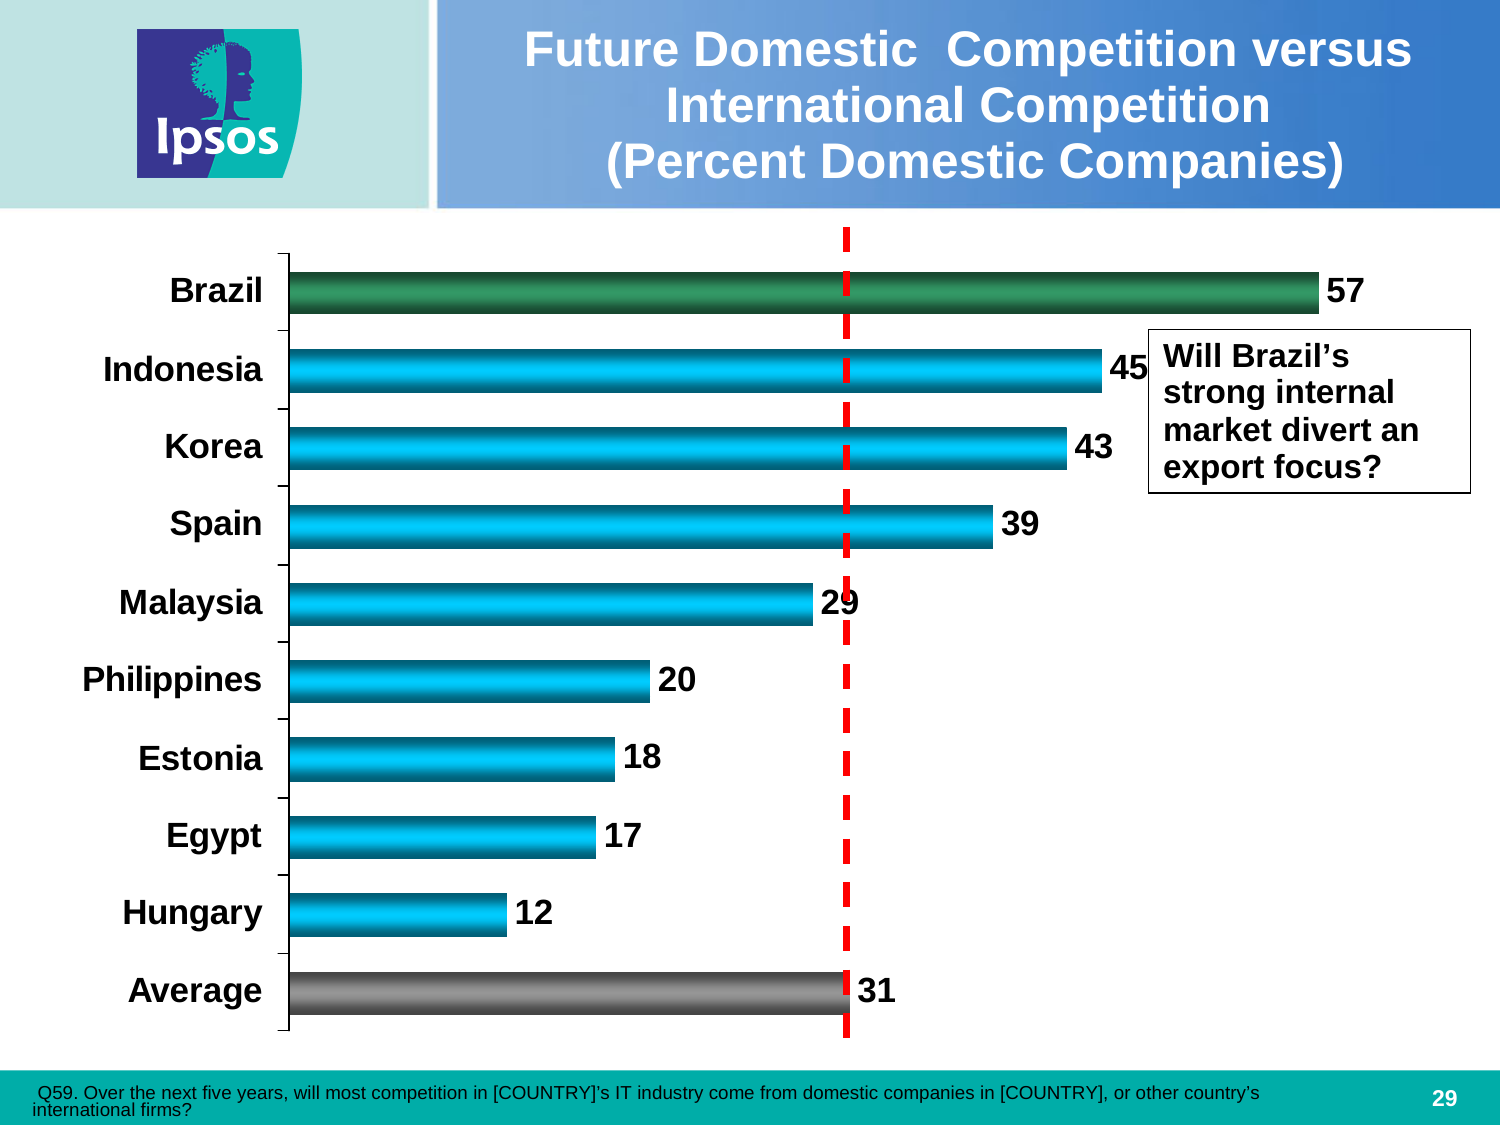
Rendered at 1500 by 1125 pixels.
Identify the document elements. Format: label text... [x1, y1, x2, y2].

text_box Will Brazil’s strong internal market divert an export focus? [1148, 329, 1471, 493]
text_box Q59. Over the next five years, will most competition in [COUNTRY]’s IT industry come from domestic companies in [COUNTRY], or other country’s international firms? [17, 1078, 1365, 1125]
chart [34, 223, 1388, 1059]
picture [0, 0, 1500, 213]
title Future Domestic Competition versus International Competition (Percent Domestic Companies) [462, 0, 1476, 197]
